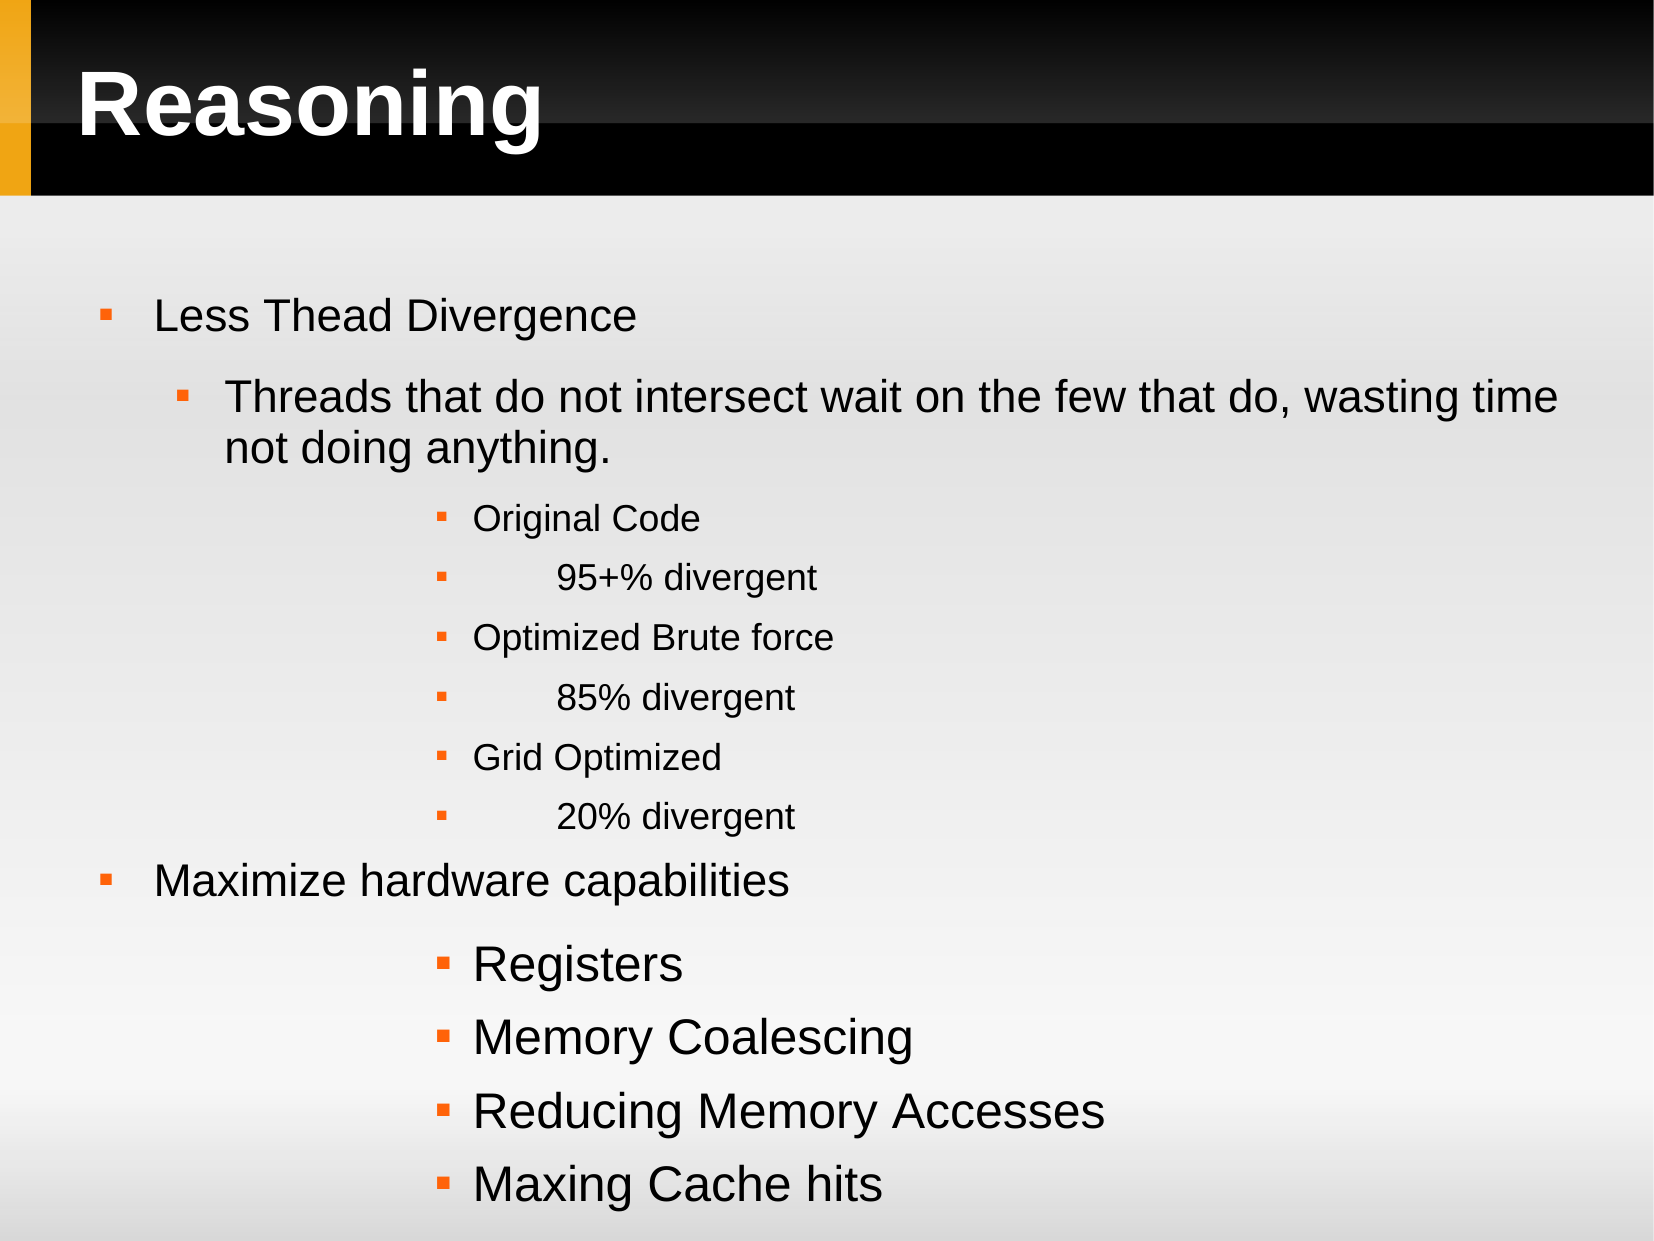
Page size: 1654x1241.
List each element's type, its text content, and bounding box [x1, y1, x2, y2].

picture [0, 0, 1654, 1241]
list Less Thead Divergence Threads that do not intersect wait on the few that do, wasting time not doing anything. Original Code 95+% divergent Optimized Brute force 85% divergent Grid Optimized 20% divergent Maximize hardware capabilities Registers Memory Coalescing Reducing Memory Accesses Maxing Cache hits [82, 290, 1571, 1241]
title Reasoning [76, 7, 1565, 200]
